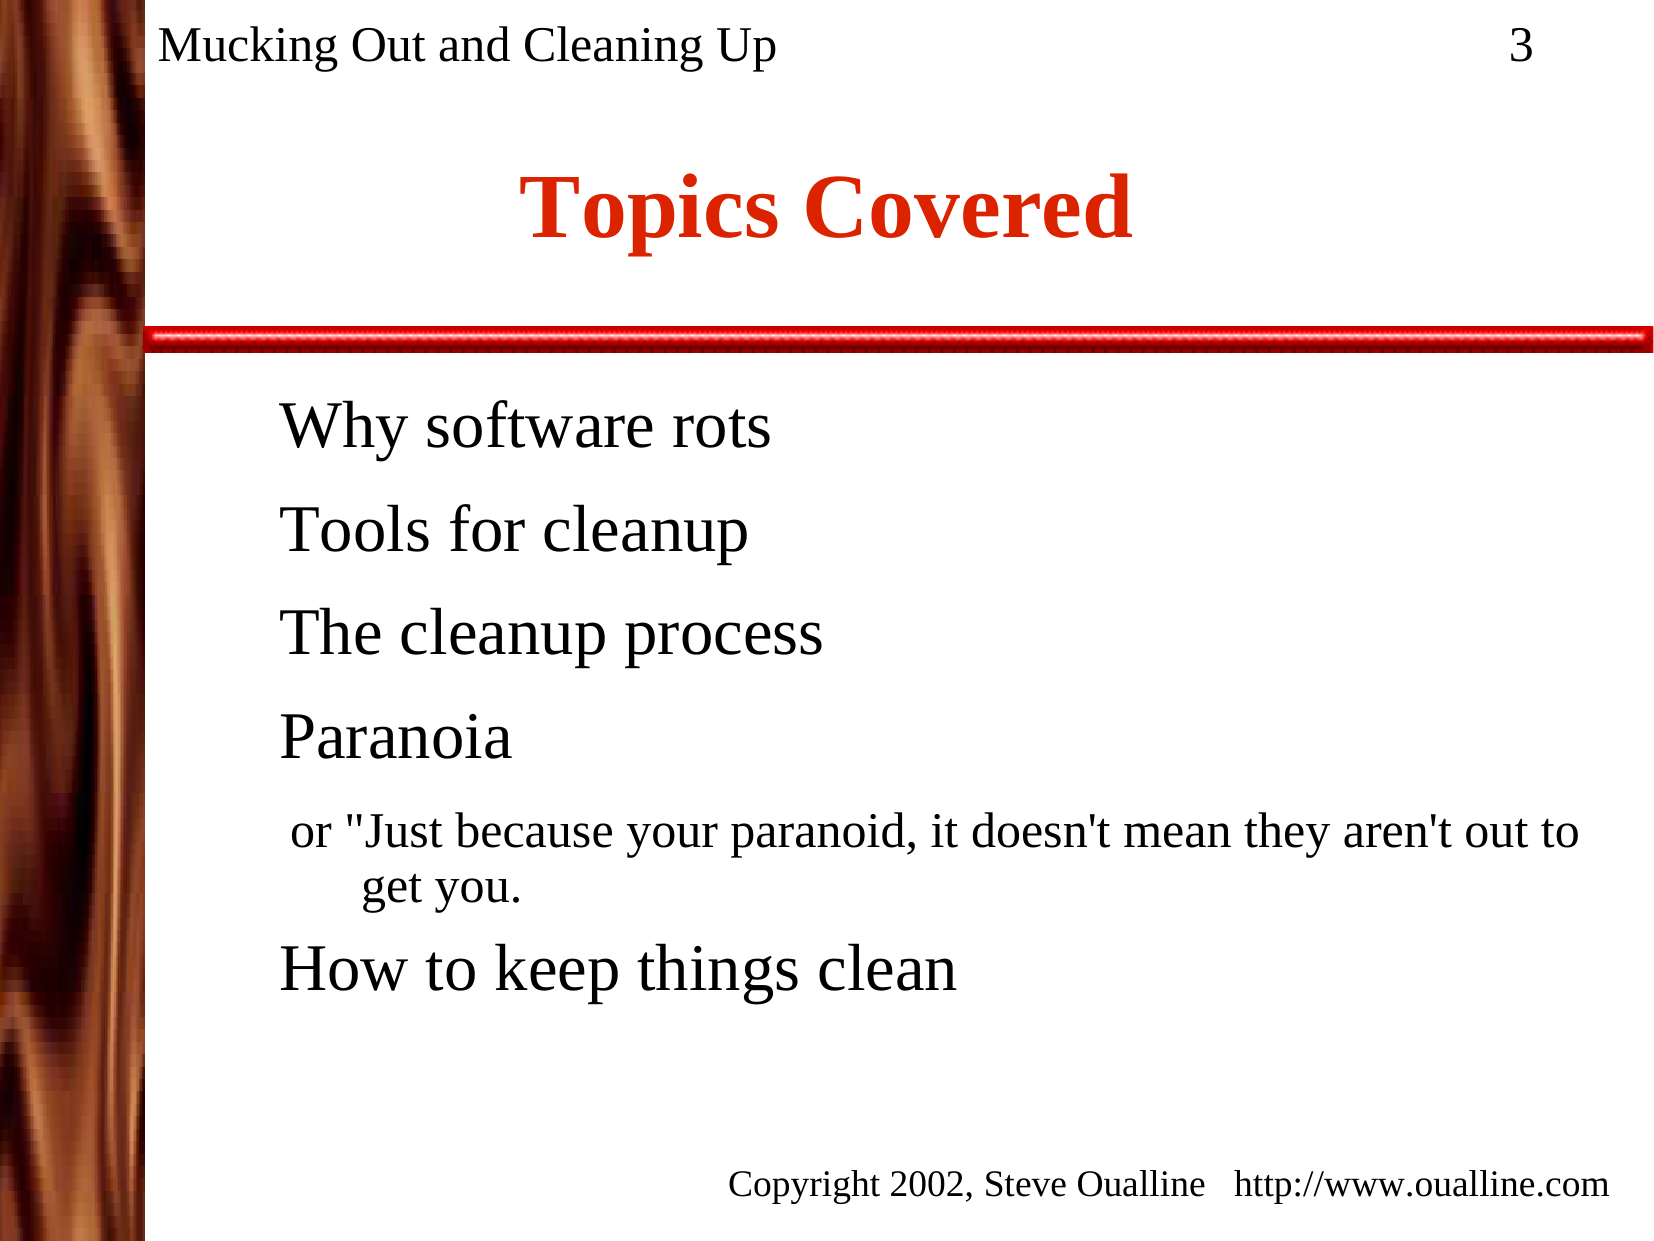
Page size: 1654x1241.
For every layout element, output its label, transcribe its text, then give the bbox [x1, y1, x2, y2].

title Topics Covered [121, 102, 1534, 310]
picture [0, 0, 1654, 1241]
list Why software rots Tools for cleanup The cleanup process Paranoia or "Just because your paranoid, it doesn't mean they aren't out to get you. How to keep things clean [183, 388, 1596, 1170]
